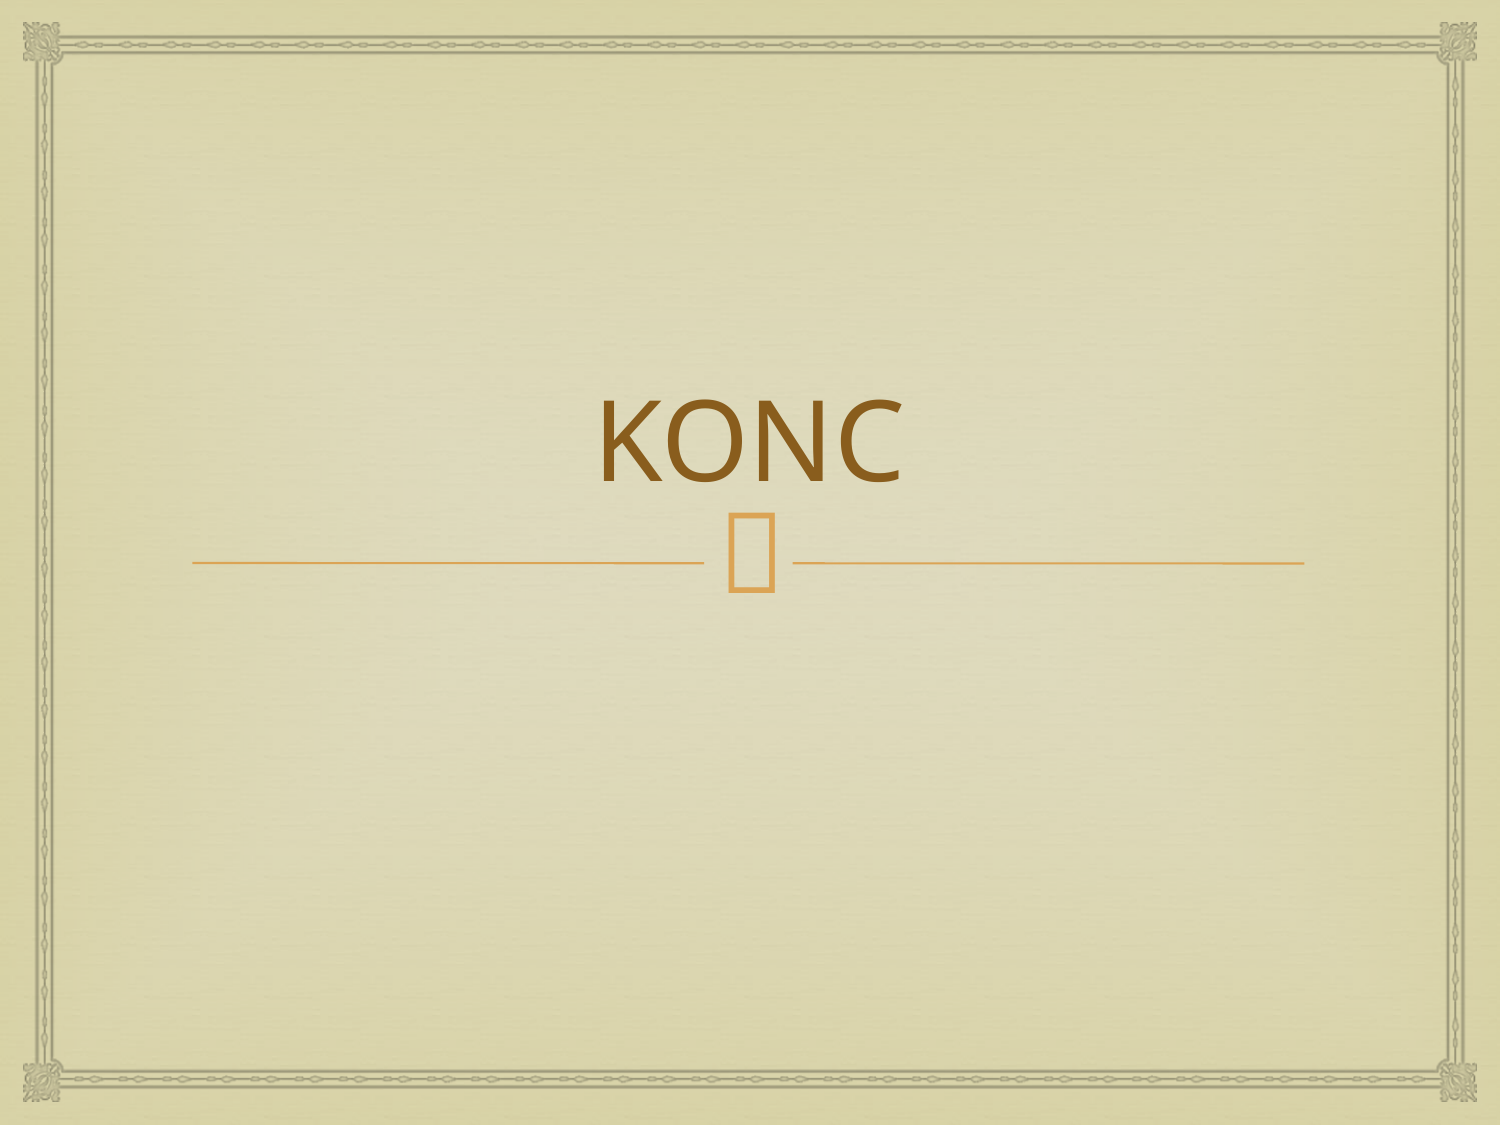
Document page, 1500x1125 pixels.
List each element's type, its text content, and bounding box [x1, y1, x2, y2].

picture [0, 0, 1500, 1125]
title KONC [113, 197, 1386, 512]
